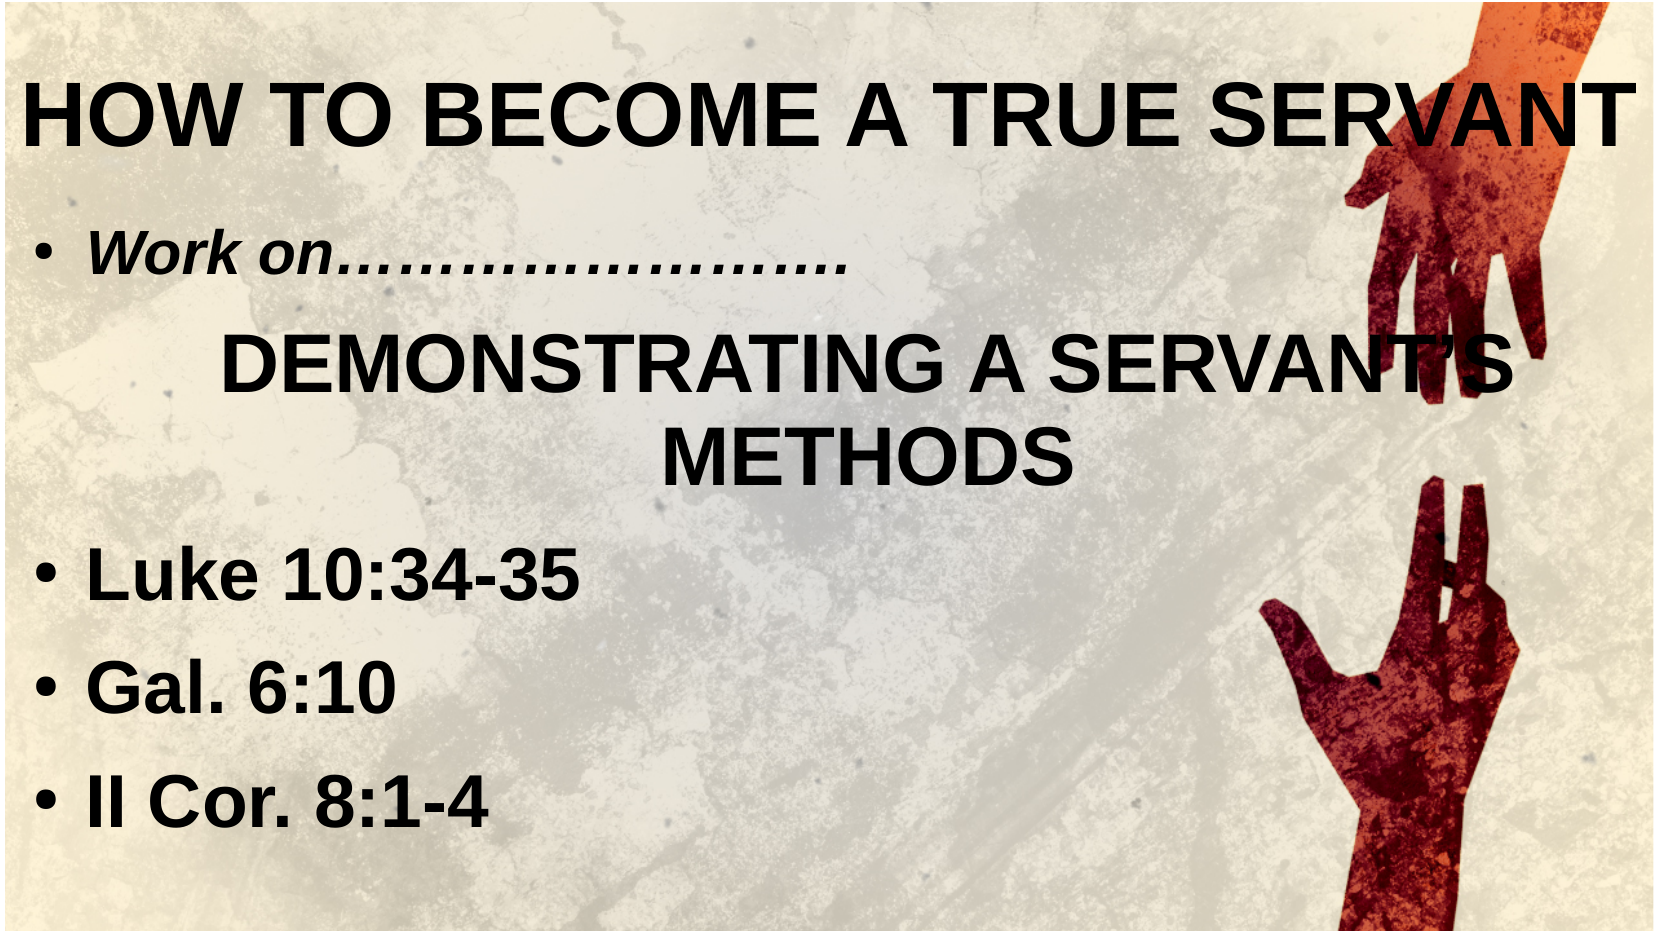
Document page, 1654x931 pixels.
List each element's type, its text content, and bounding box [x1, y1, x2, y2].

picture [5, 2, 1654, 37]
title HOW TO BECOME A TRUE SERVANT [5, 37, 1654, 193]
list Work on……………………. DEMONSTRATING A SERVANT’S METHODS Luke 10:34-35 Gal. 6:10 II Cor. 8:1-4 [15, 217, 1651, 916]
picture [5, 193, 1654, 931]
